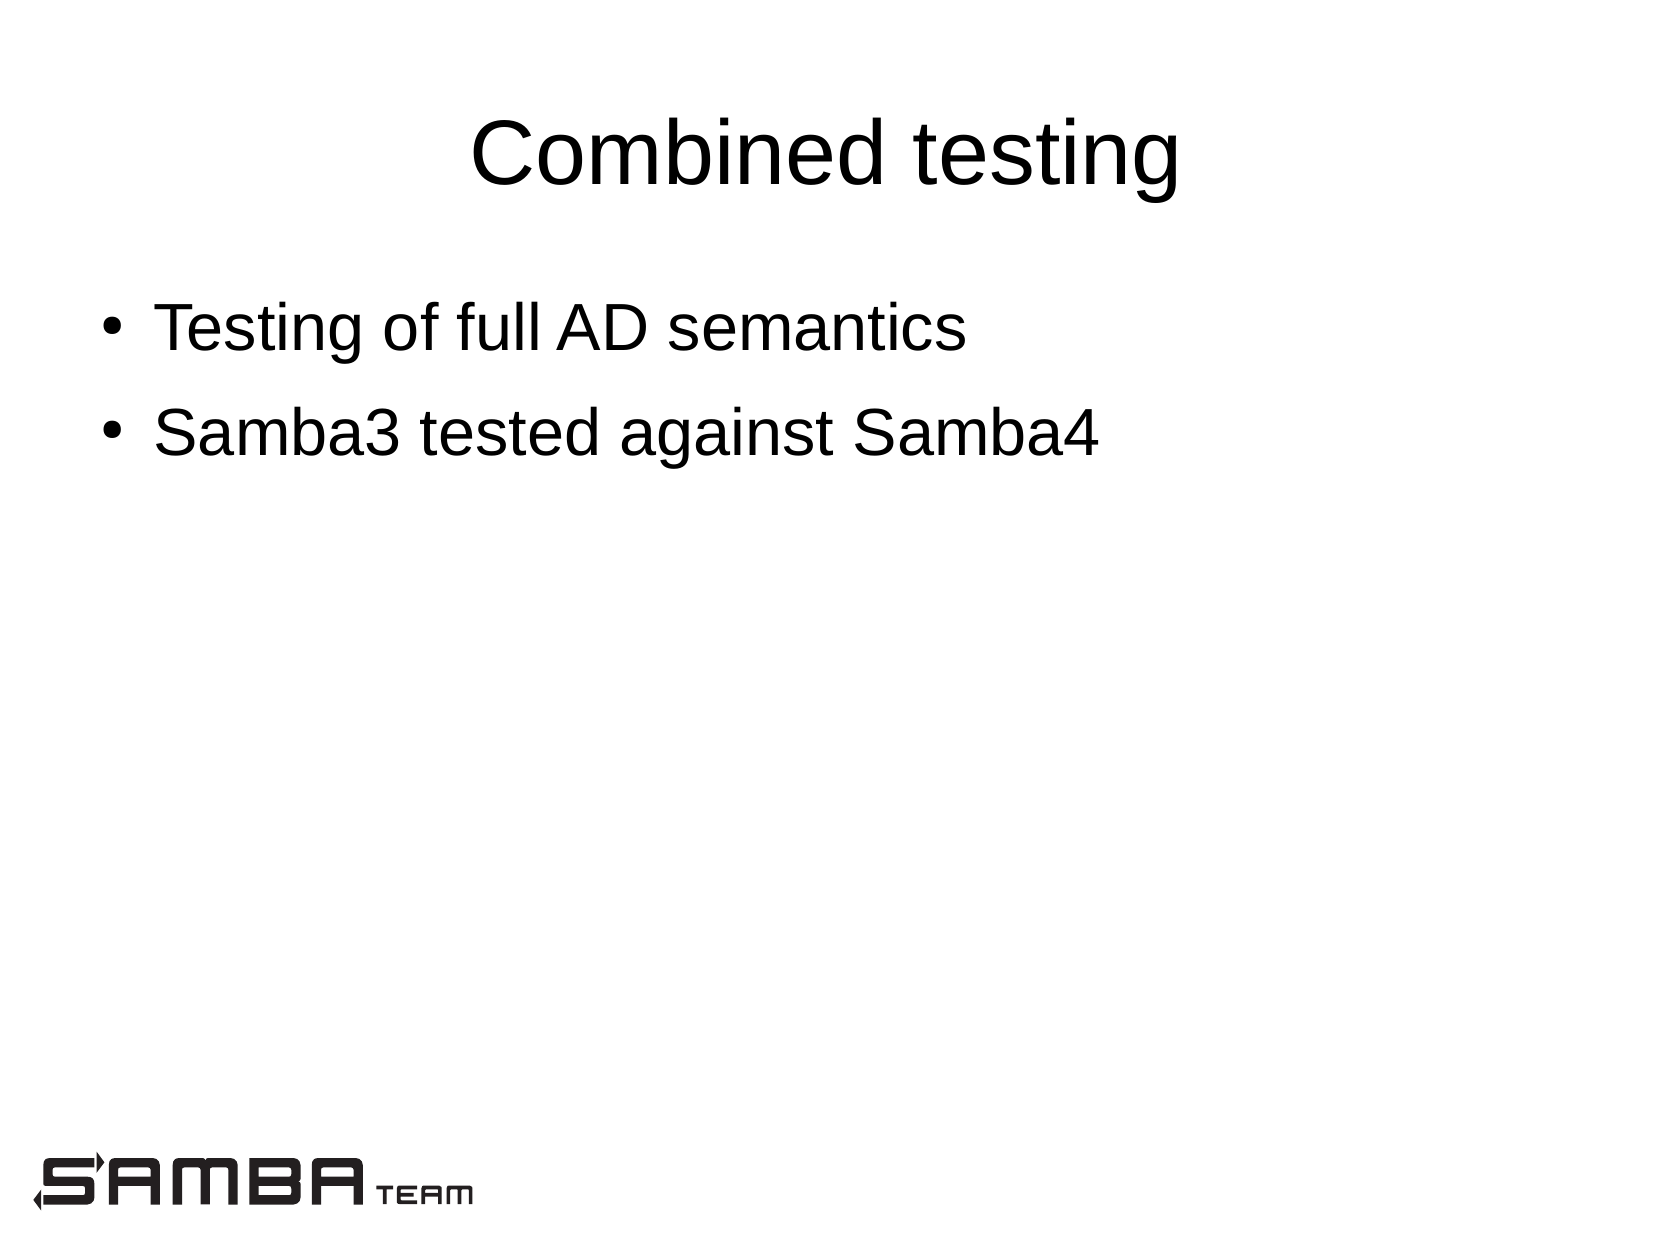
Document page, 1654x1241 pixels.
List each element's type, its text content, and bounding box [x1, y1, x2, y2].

list Testing of full AD semantics Samba3 tested against Samba4 [82, 290, 1571, 1109]
title Combined testing [82, 49, 1571, 257]
